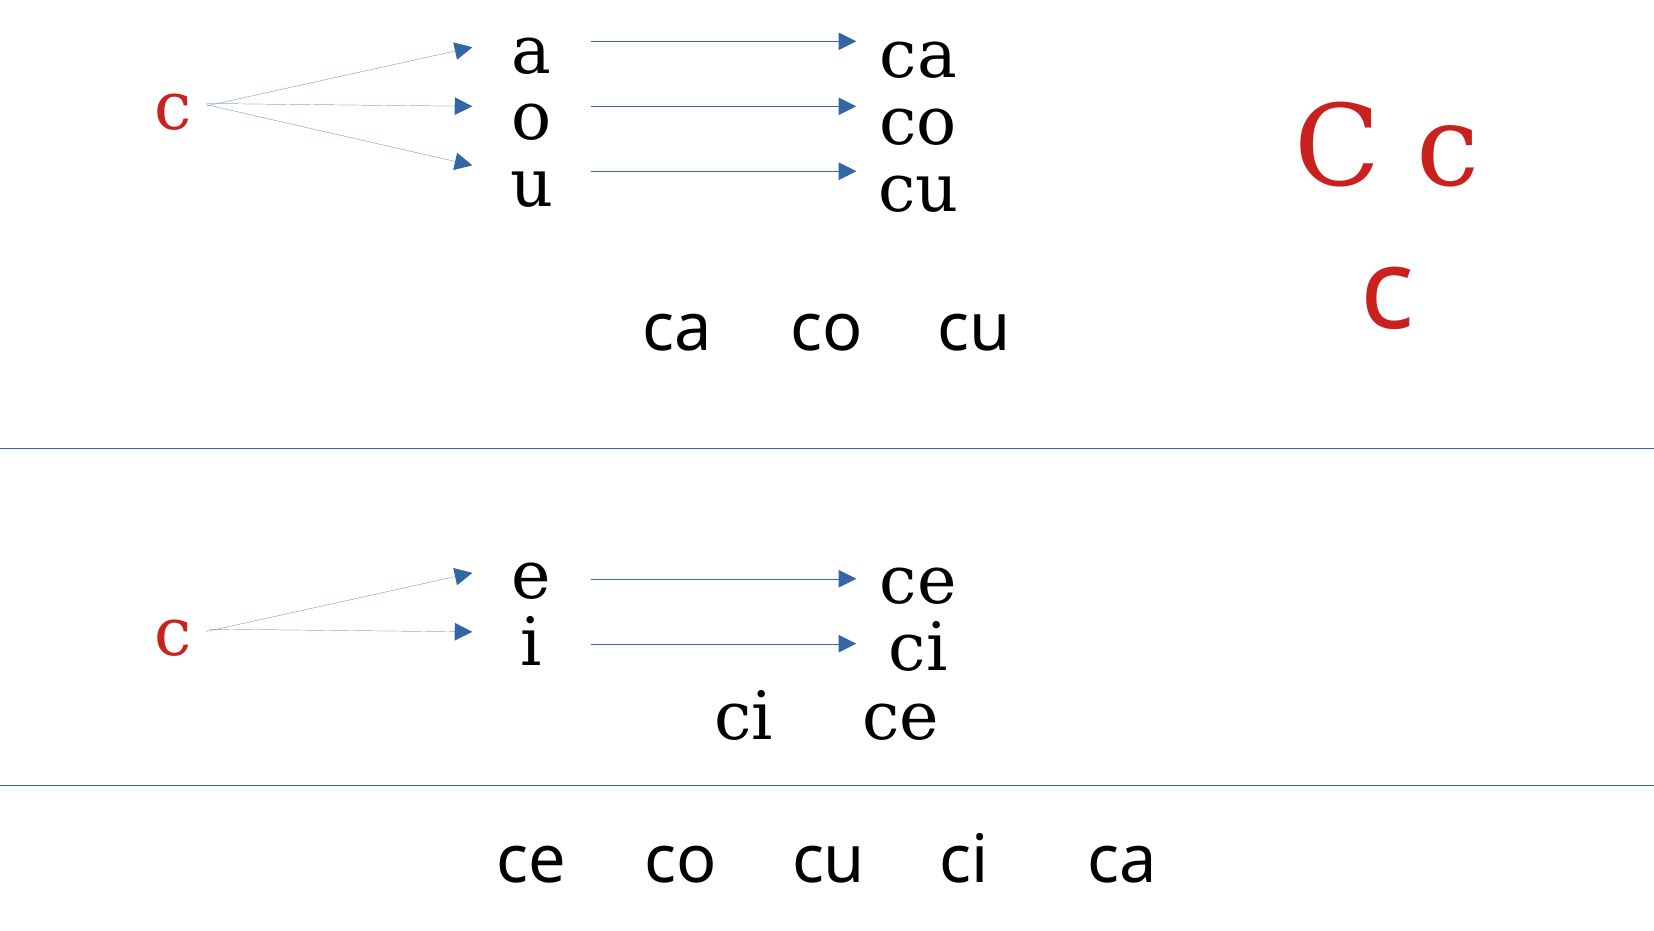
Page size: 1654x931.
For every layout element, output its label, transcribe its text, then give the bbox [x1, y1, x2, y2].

text_box c [225, 78, 336, 104]
text_box a o u [472, 12, 591, 254]
text_box C c c [1150, 88, 1625, 368]
text_box e i [472, 538, 591, 661]
text_box c [223, 604, 336, 630]
text_box ca co cu [773, 17, 1063, 243]
text_box c [10, 23, 336, 198]
text_box c [213, 104, 336, 133]
text_box ce ci [773, 543, 1063, 661]
text_box ca co cu [0, 265, 1654, 384]
text_box c [10, 549, 336, 661]
text_box ce co cu ci ca [0, 797, 1654, 916]
text_box ci ce [0, 661, 1654, 780]
